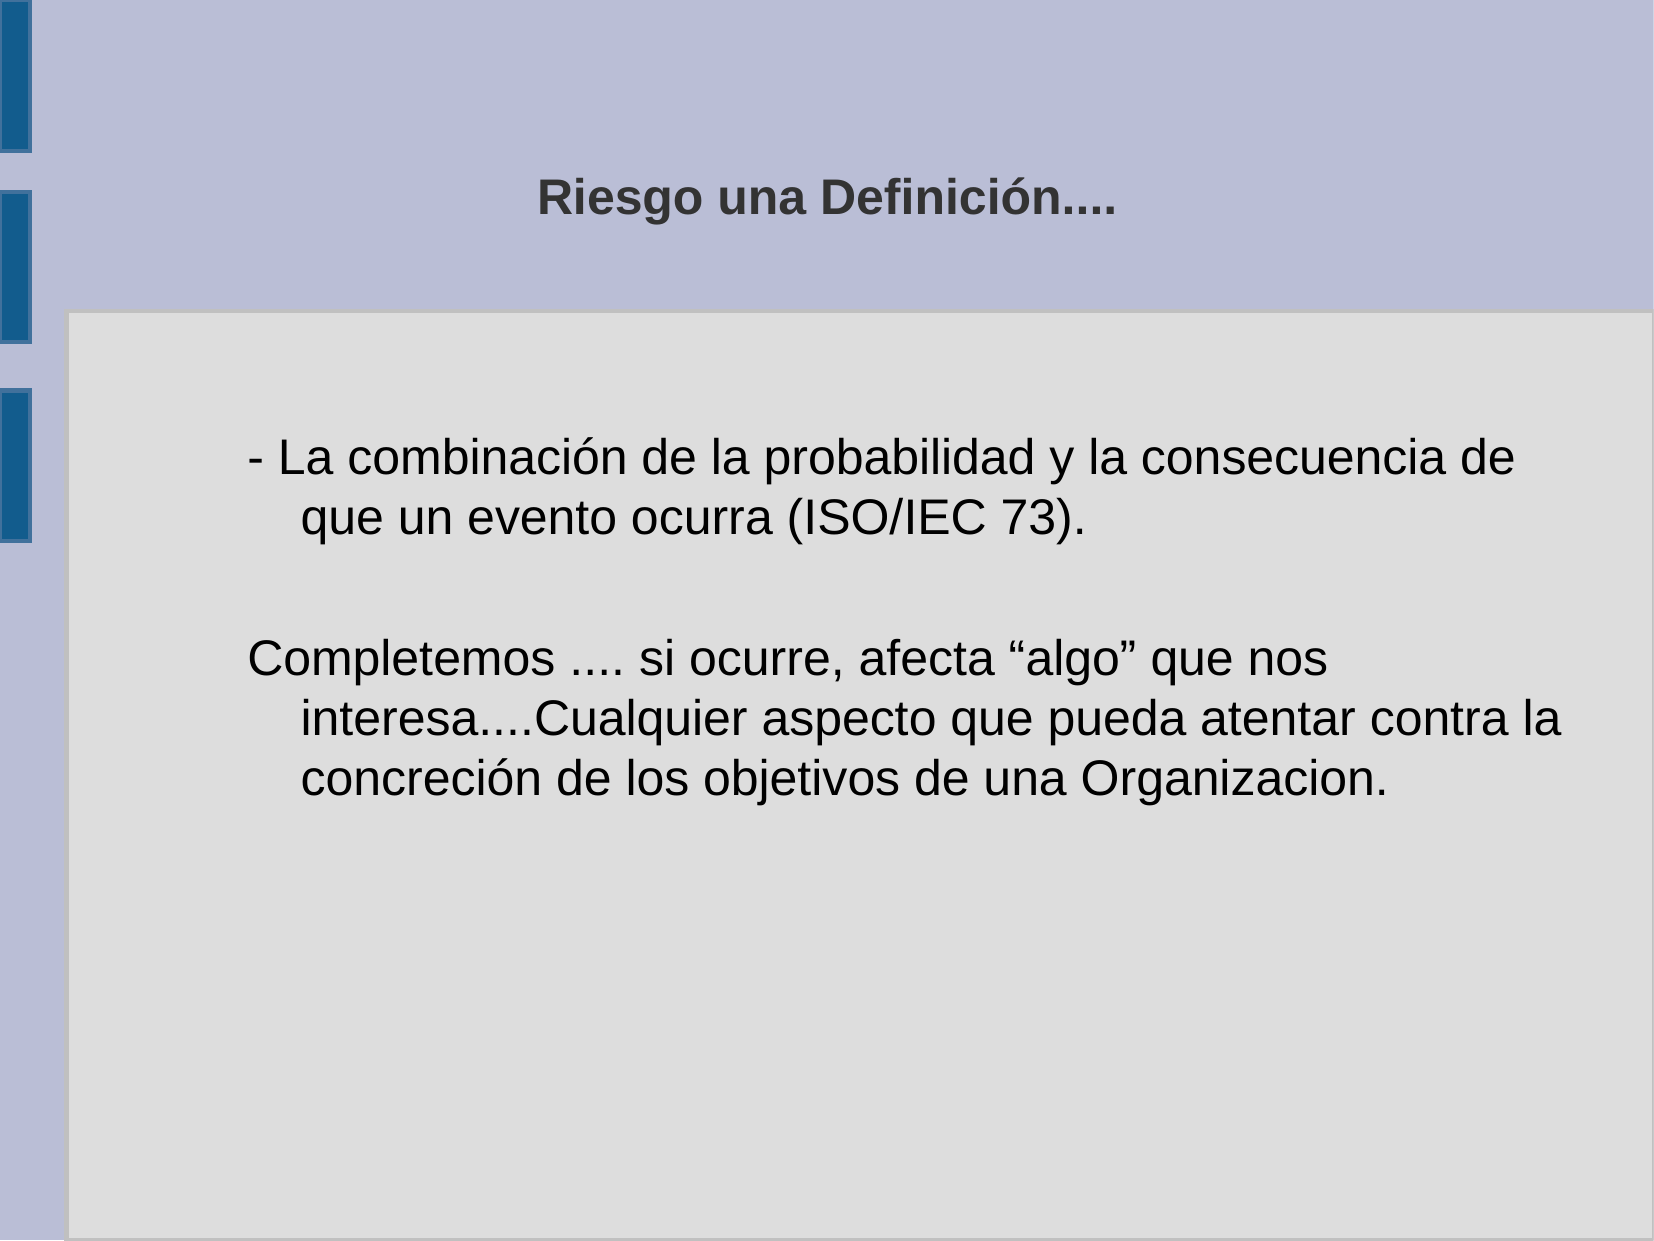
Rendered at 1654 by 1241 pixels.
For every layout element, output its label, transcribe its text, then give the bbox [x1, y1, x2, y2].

title Riesgo una Definición.... [121, 91, 1534, 299]
list - La combinación de la probabilidad y la consecuencia de que un evento ocurra (ISO/IEC 73). Completemos .... si ocurre, afecta “algo” que nos interesa....Cualquier aspecto que pueda atentar contra la concreción de los objetivos de una Organizacion. [158, 354, 1571, 1136]
